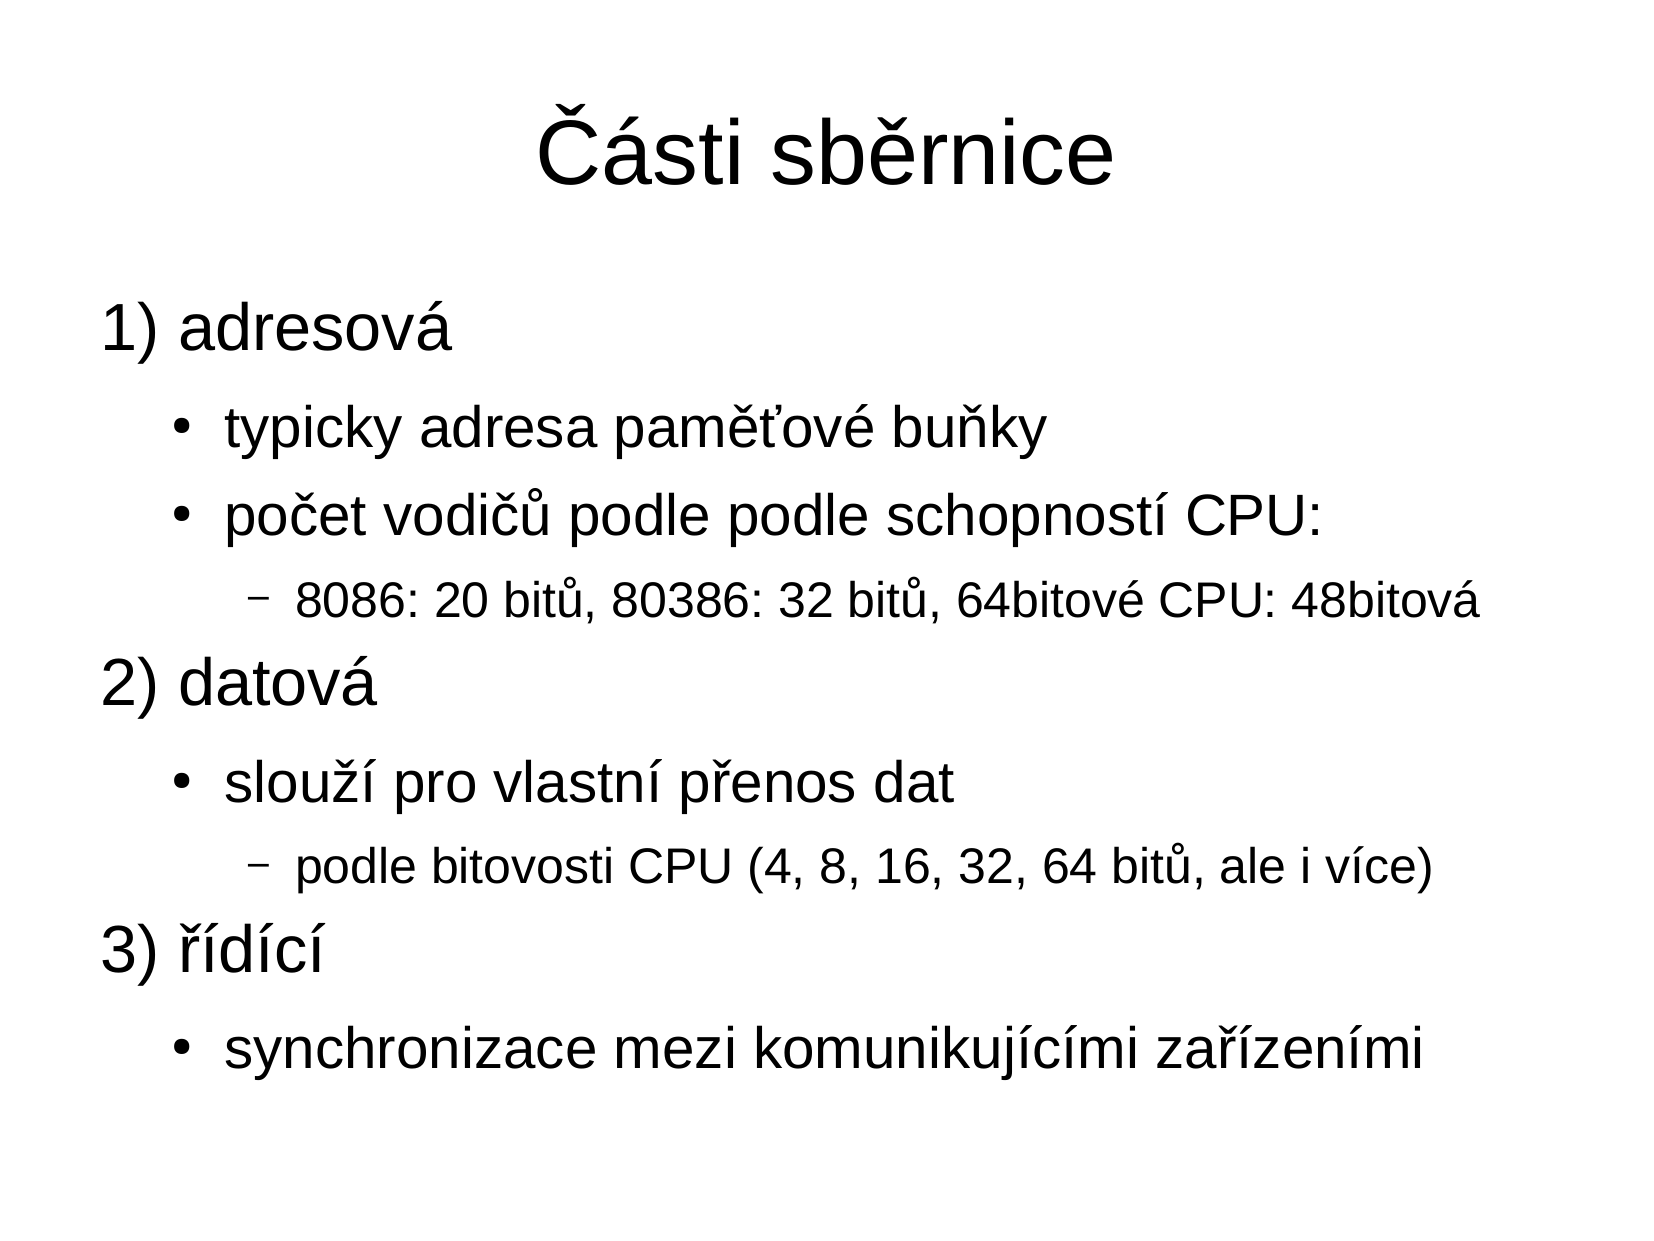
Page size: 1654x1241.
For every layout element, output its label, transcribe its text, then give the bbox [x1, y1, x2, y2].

title Části sběrnice [82, 49, 1571, 257]
list adresová typicky adresa paměťové buňky počet vodičů podle podle schopností CPU: 8086: 20 bitů, 80386: 32 bitů, 64bitové CPU: 48bitová datová slouží pro vlastní přenos dat podle bitovosti CPU (4, 8, 16, 32, 64 bitů, ale i více) řídící synchronizace mezi komunikujícími zařízeními [82, 290, 1571, 1109]
